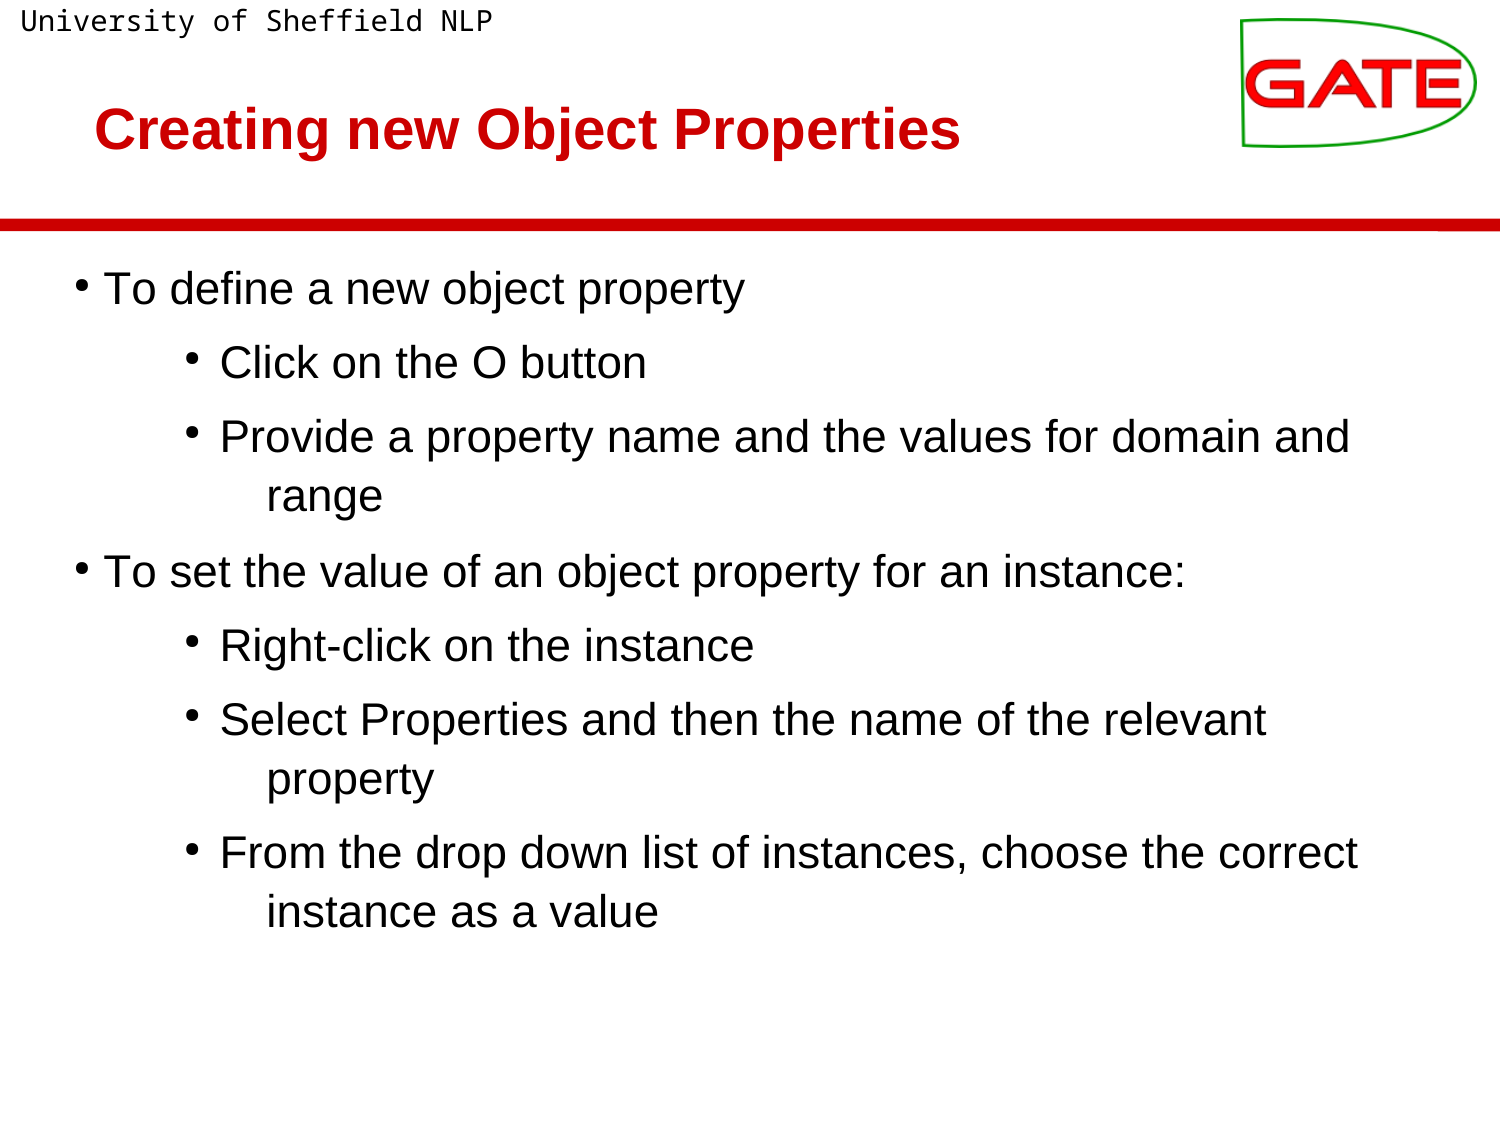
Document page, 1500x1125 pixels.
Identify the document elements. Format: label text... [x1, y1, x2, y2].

list To define a new object property Click on the O button Provide a property name and the values for domain and range To set the value of an object property for an instance: Right-click on the instance Select Properties and then the name of the relevant property From the drop down list of instances, choose the correct instance as a value [59, 246, 1455, 990]
picture [1240, 18, 1477, 148]
title Creating new Object Properties [79, 47, 1211, 212]
